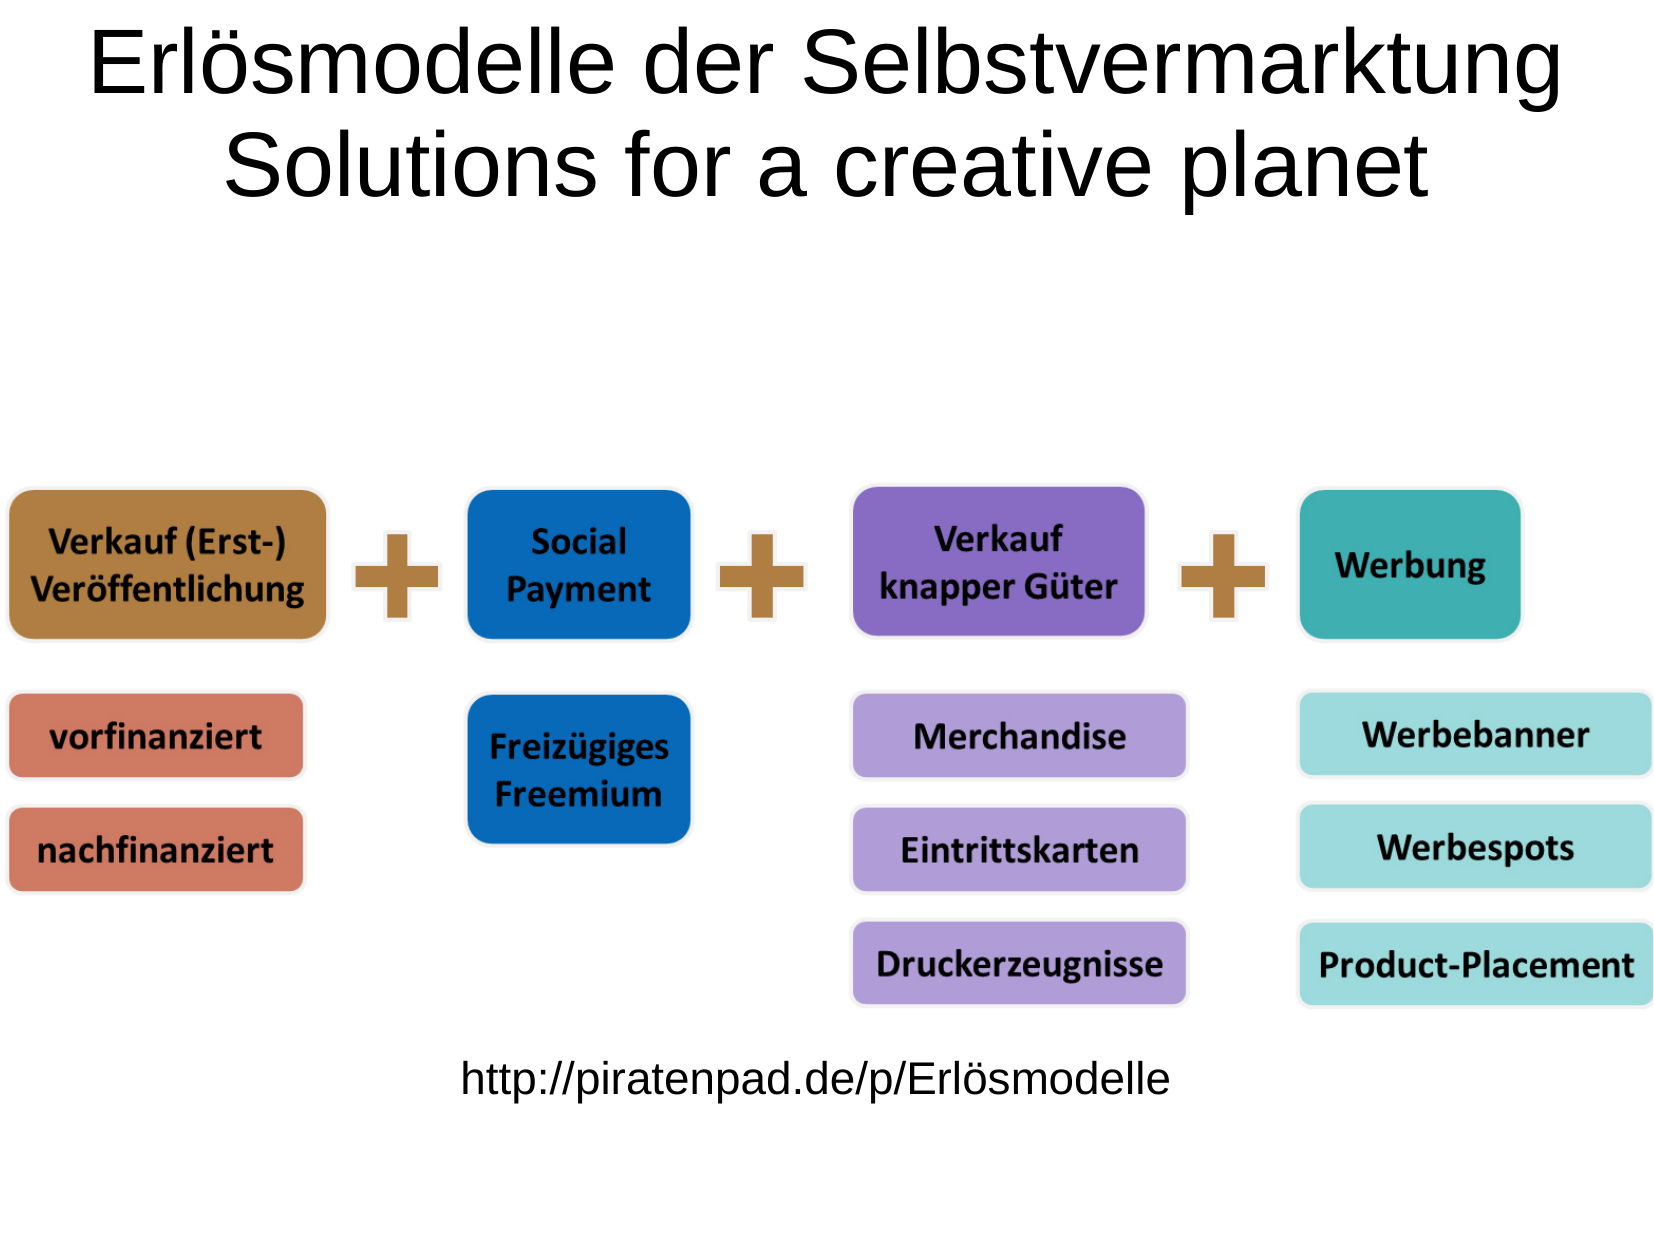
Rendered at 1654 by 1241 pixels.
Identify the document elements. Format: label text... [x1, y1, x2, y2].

text_box http://piratenpad.de/p/Erlösmodelle [445, 1045, 1259, 1148]
title Erlösmodelle der Selbstvermarktung Solutions for a creative planet [82, 10, 1571, 177]
picture [5, 177, 1654, 1241]
